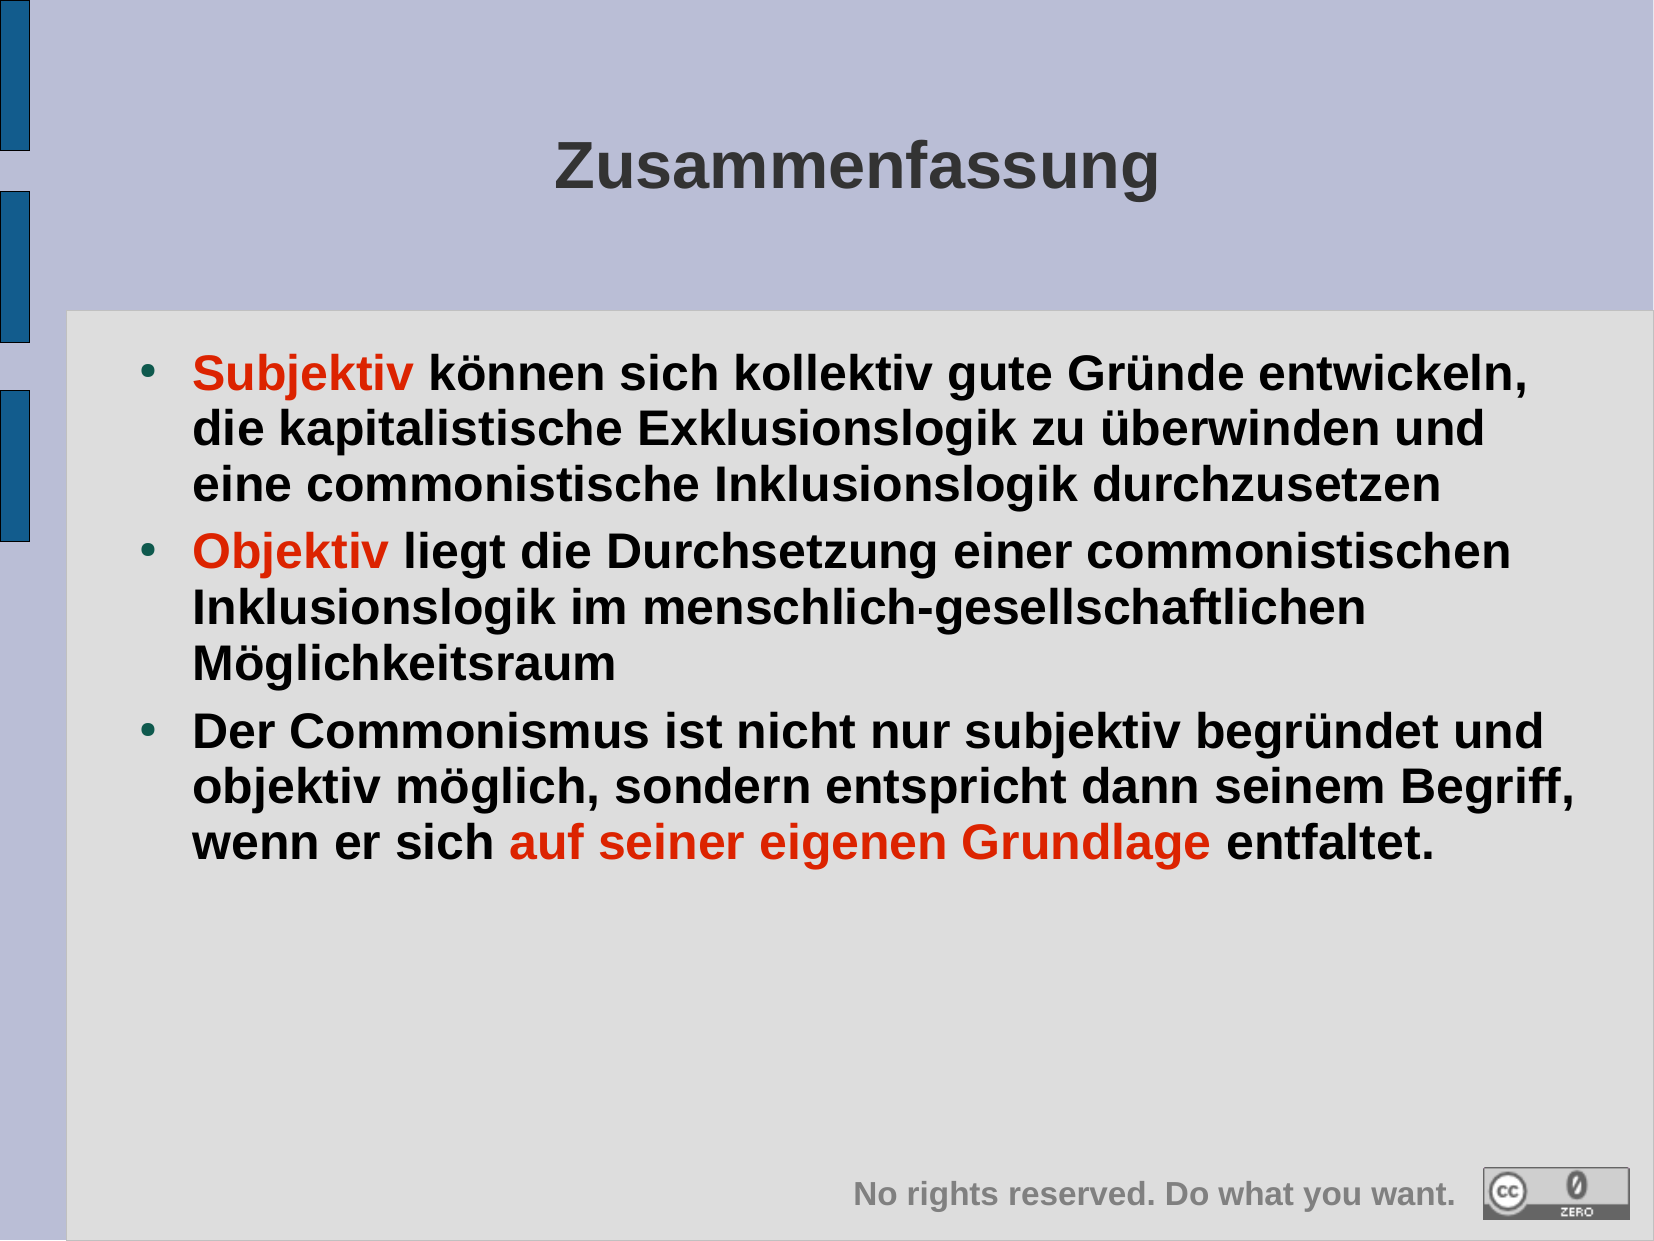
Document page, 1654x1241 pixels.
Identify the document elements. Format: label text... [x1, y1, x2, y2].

list Subjektiv können sich kollektiv gute Gründe entwickeln, die kapitalistische Exklusionslogik zu überwinden und eine commonistische Inklusionslogik durchzusetzen Objektiv liegt die Durchsetzung einer commonistischen Inklusionslogik im menschlich-gesellschaftlichen Möglichkeitsraum Der Commonismus ist nicht nur subjektiv begründet und objektiv möglich, sondern entspricht dann seinem Begriff, wenn er sich auf seiner eigenen Grundlage entfaltet. [121, 344, 1595, 1152]
picture [1483, 1167, 1630, 1220]
text_box No rights reserved. Do what you want. [838, 1167, 1477, 1220]
title Zusammenfassung [121, 61, 1595, 269]
